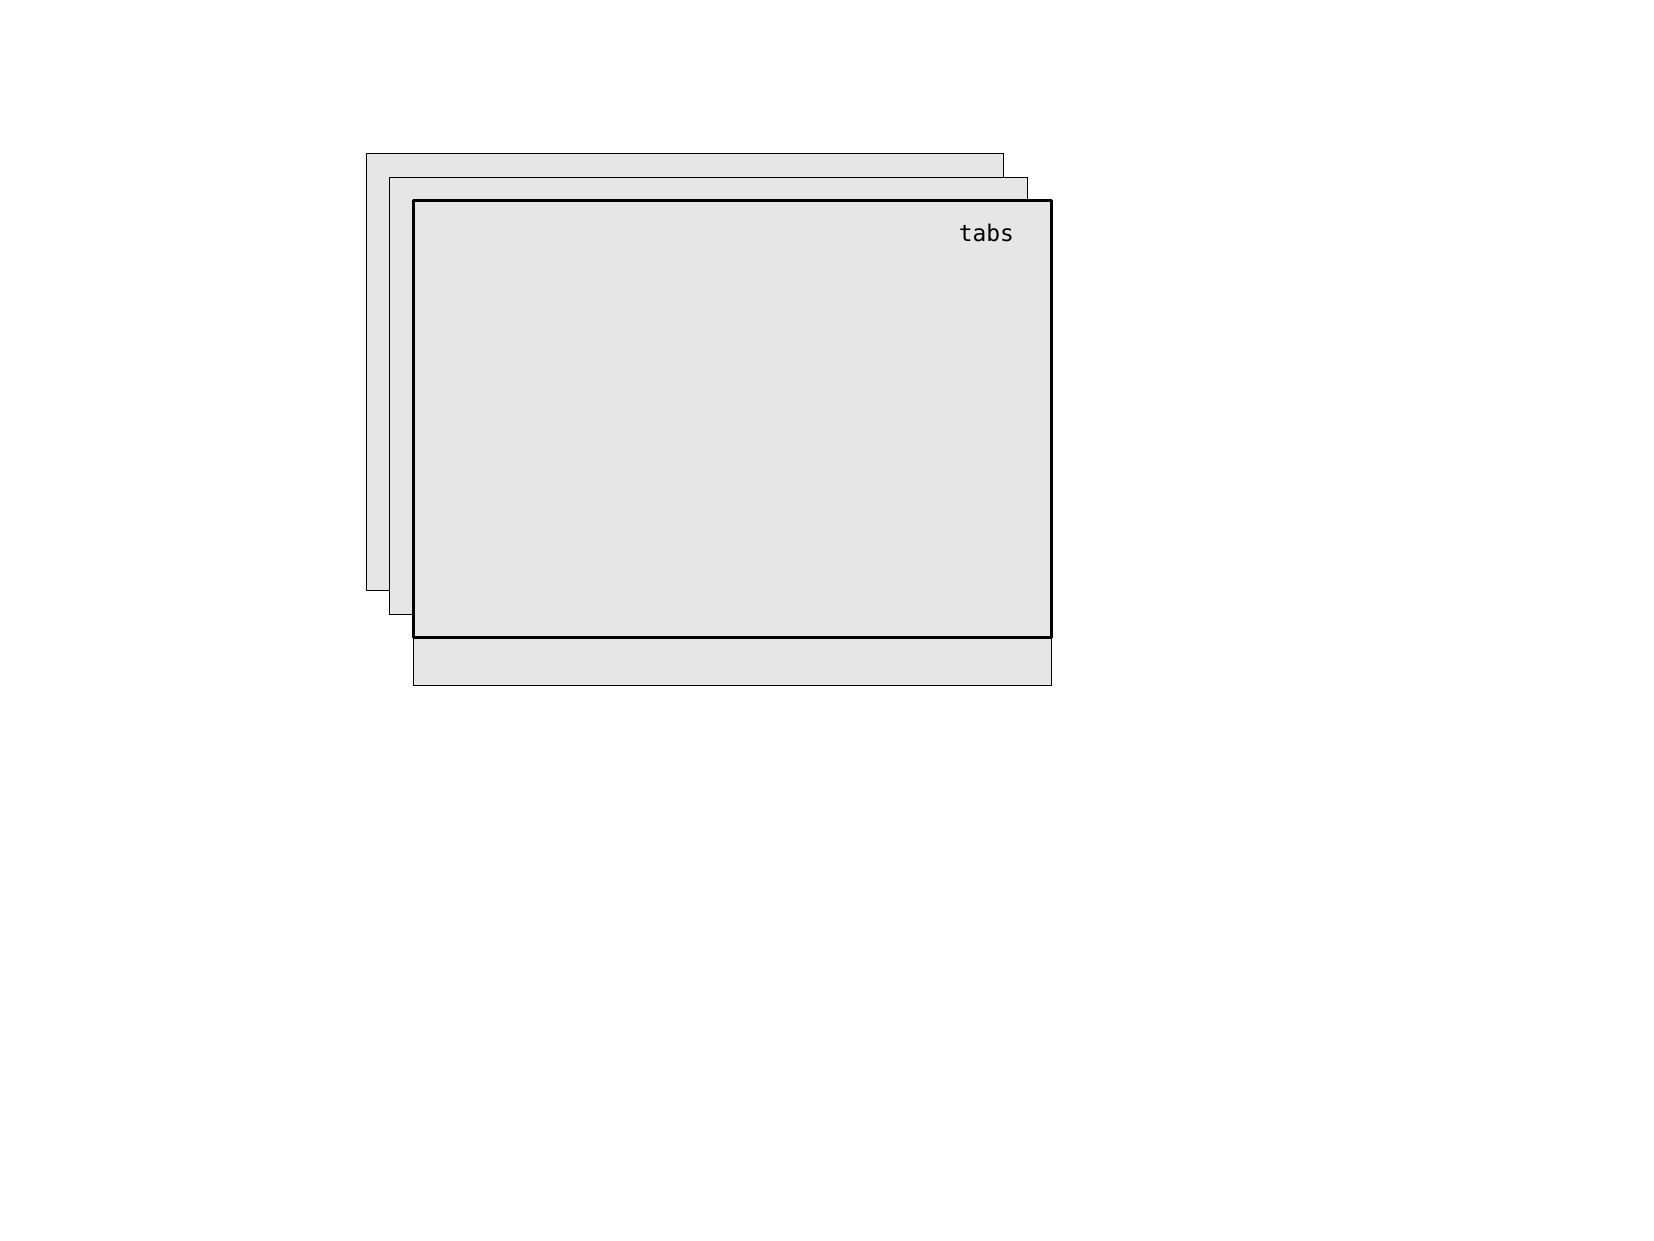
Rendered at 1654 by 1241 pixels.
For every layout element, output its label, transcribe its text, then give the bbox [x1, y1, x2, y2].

text_box tabs [933, 212, 1040, 255]
text_box [366, 153, 1052, 686]
